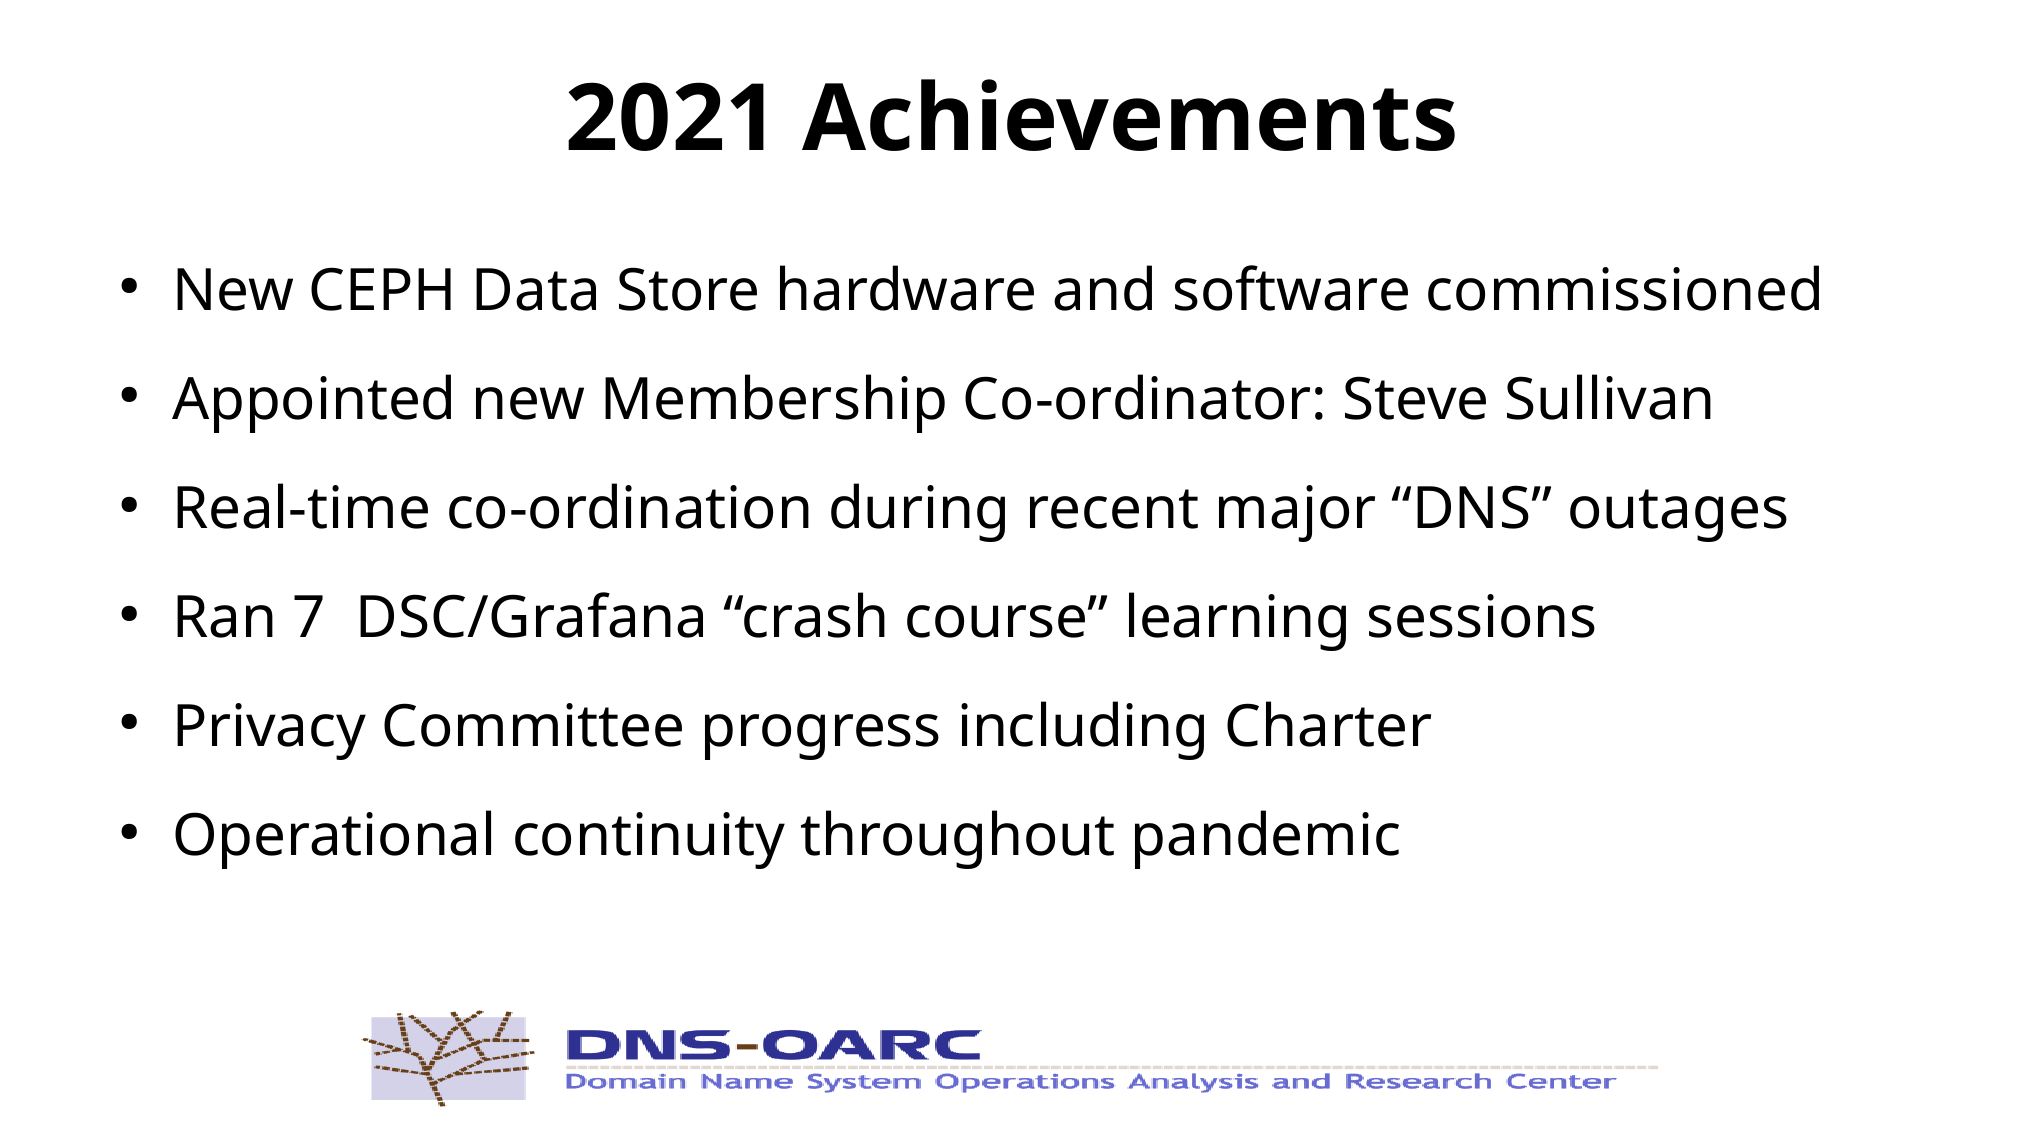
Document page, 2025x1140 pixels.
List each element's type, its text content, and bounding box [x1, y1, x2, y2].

list New CEPH Data Store hardware and software commissioned Appointed new Membership Co-ordinator: Steve Sullivan Real-time co-ordination during recent major “DNS” outages Ran 7 DSC/Grafana “crash course” learning sessions Privacy Committee progress including Charter Operational continuity throughout pandemic [101, 247, 1924, 910]
title 2021 Achievements [101, 45, 1924, 183]
picture [289, 1004, 1700, 1113]
